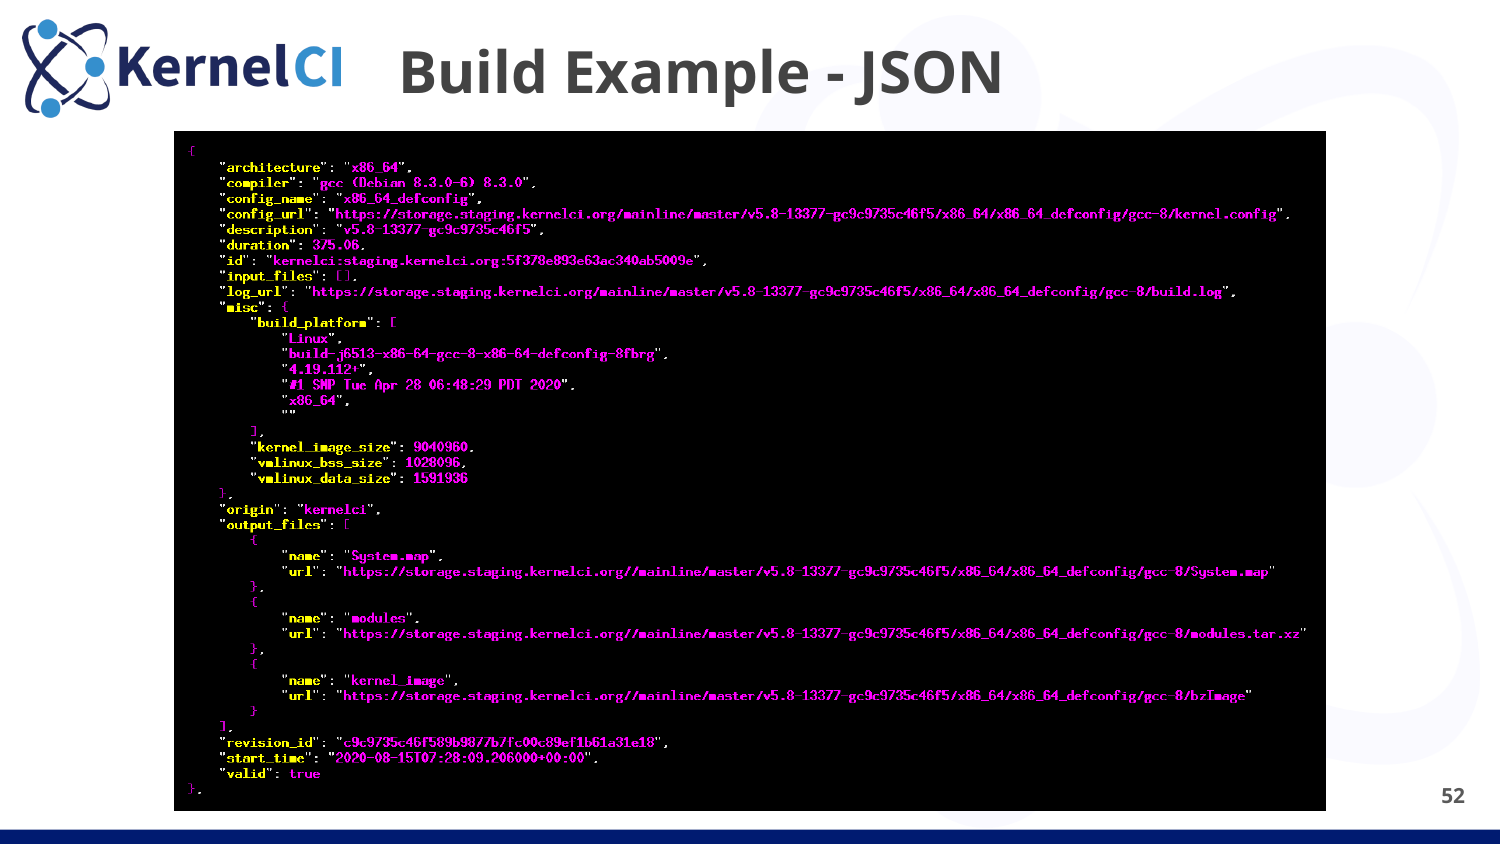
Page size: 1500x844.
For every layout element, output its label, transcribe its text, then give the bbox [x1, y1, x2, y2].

picture [174, 15, 1480, 828]
slide_number <number> [1389, 764, 1480, 830]
picture [22, 19, 341, 118]
title Build Example - JSON [383, 23, 1455, 117]
